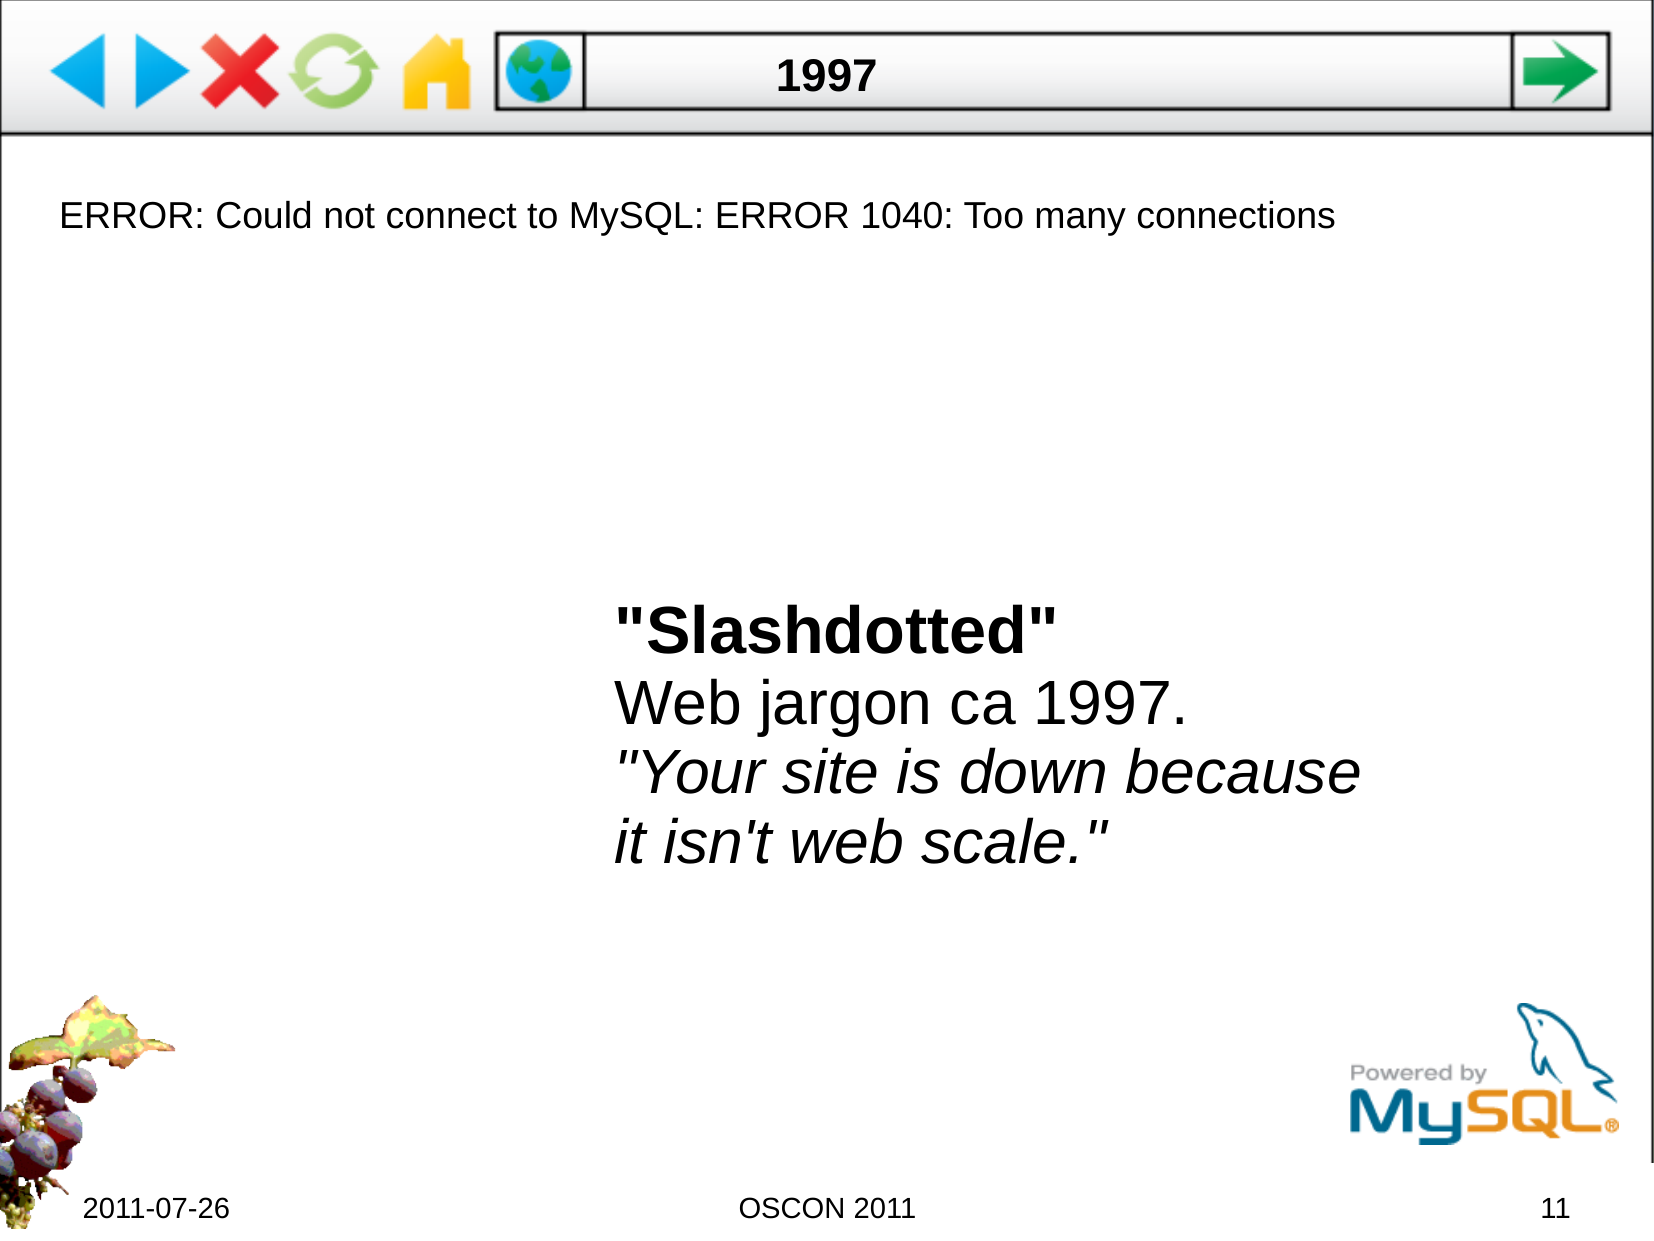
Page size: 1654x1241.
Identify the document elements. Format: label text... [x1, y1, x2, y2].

picture [0, 0, 1654, 1229]
text_box "Slashdotted" Web jargon ca 1997. "Your site is down because it isn't web scale." [600, 585, 1378, 885]
text_box ERROR: Could not connect to MySQL: ERROR 1040: Too many connections [44, 187, 1351, 245]
title 1997 [82, 43, 1571, 107]
